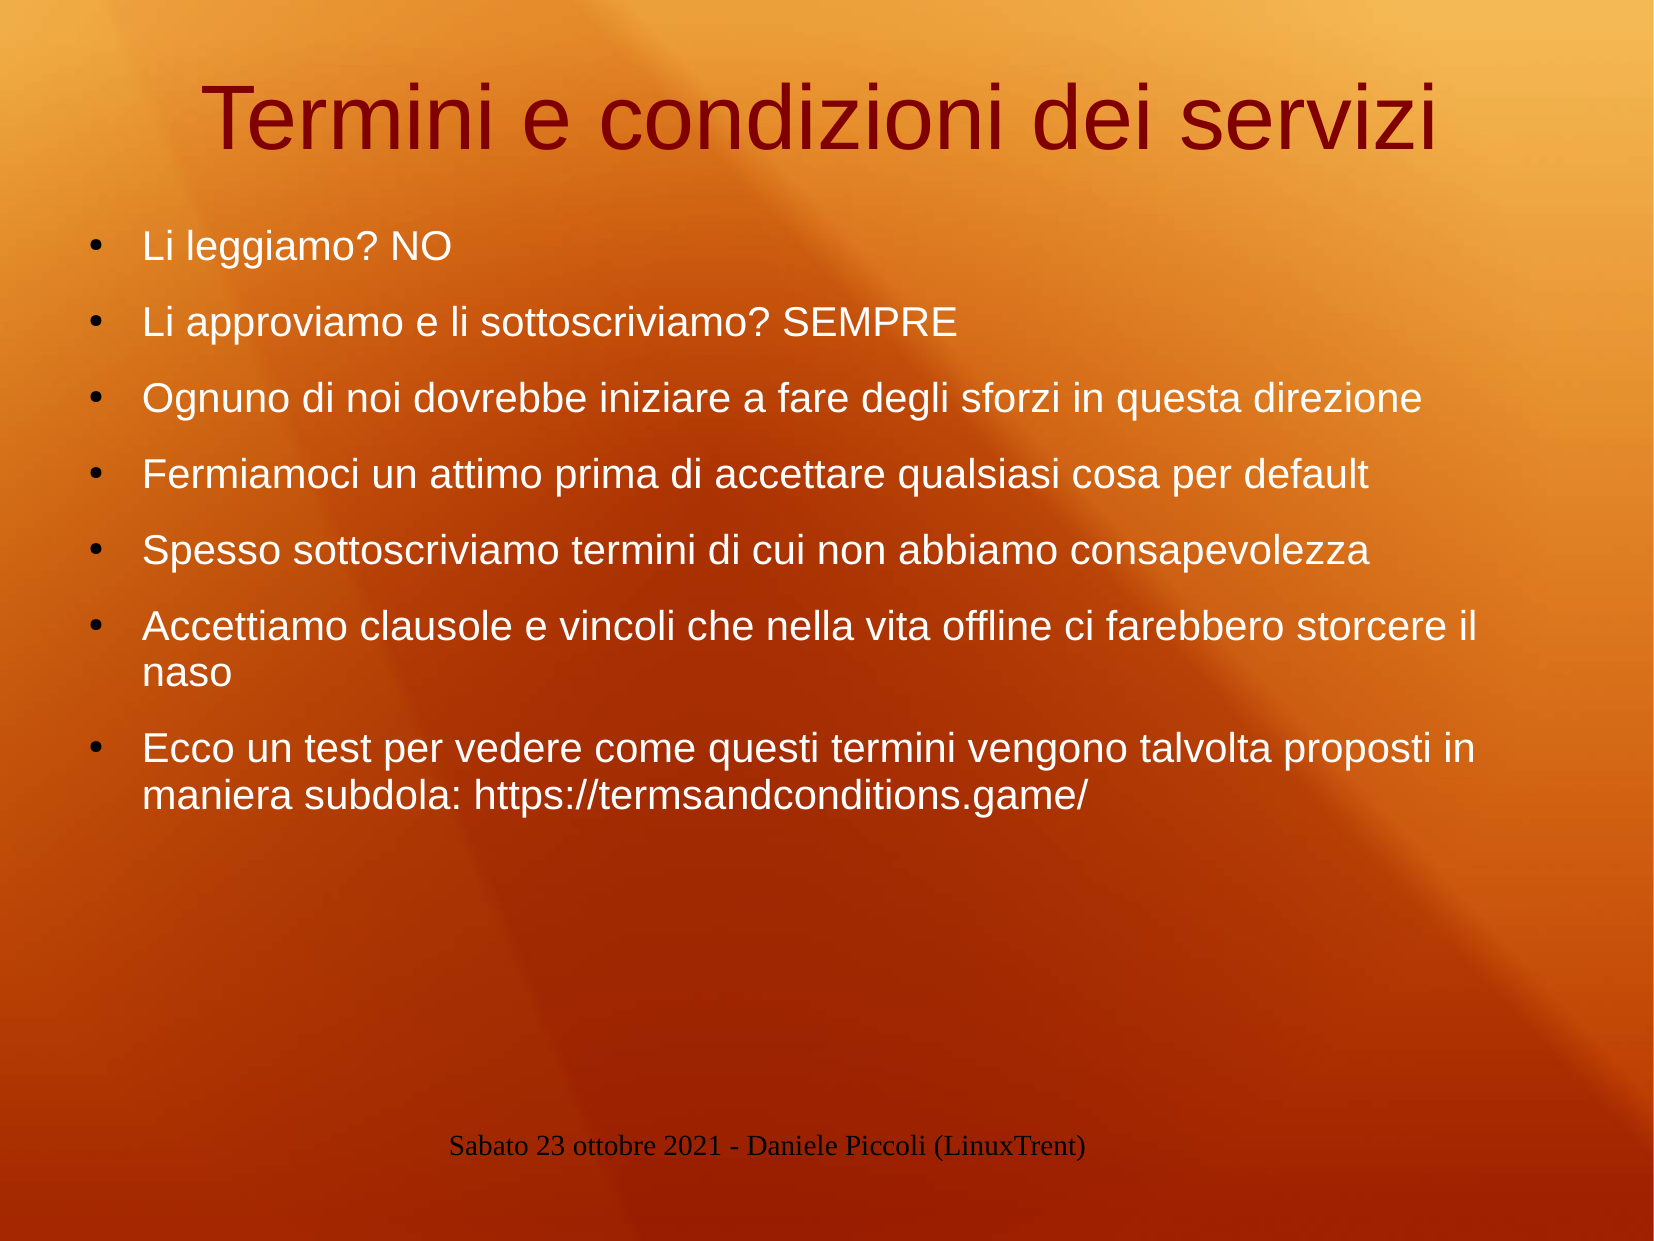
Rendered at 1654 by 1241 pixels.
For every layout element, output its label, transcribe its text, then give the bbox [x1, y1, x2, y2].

picture [0, 0, 1654, 1241]
list Li leggiamo? NO Li approviamo e li sottoscriviamo? SEMPRE Ognuno di noi dovrebbe iniziare a fare degli sforzi in questa direzione Fermiamoci un attimo prima di accettare qualsiasi cosa per default Spesso sottoscriviamo termini di cui non abbiamo consapevolezza Accettiamo clausole e vincoli che nella vita offline ci farebbero storcere il naso Ecco un test per vedere come questi termini vengono talvolta proposti in maniera subdola: https://termsandconditions.game/ [70, 222, 1560, 1063]
title Termini e condizioni dei servizi [76, 59, 1565, 178]
